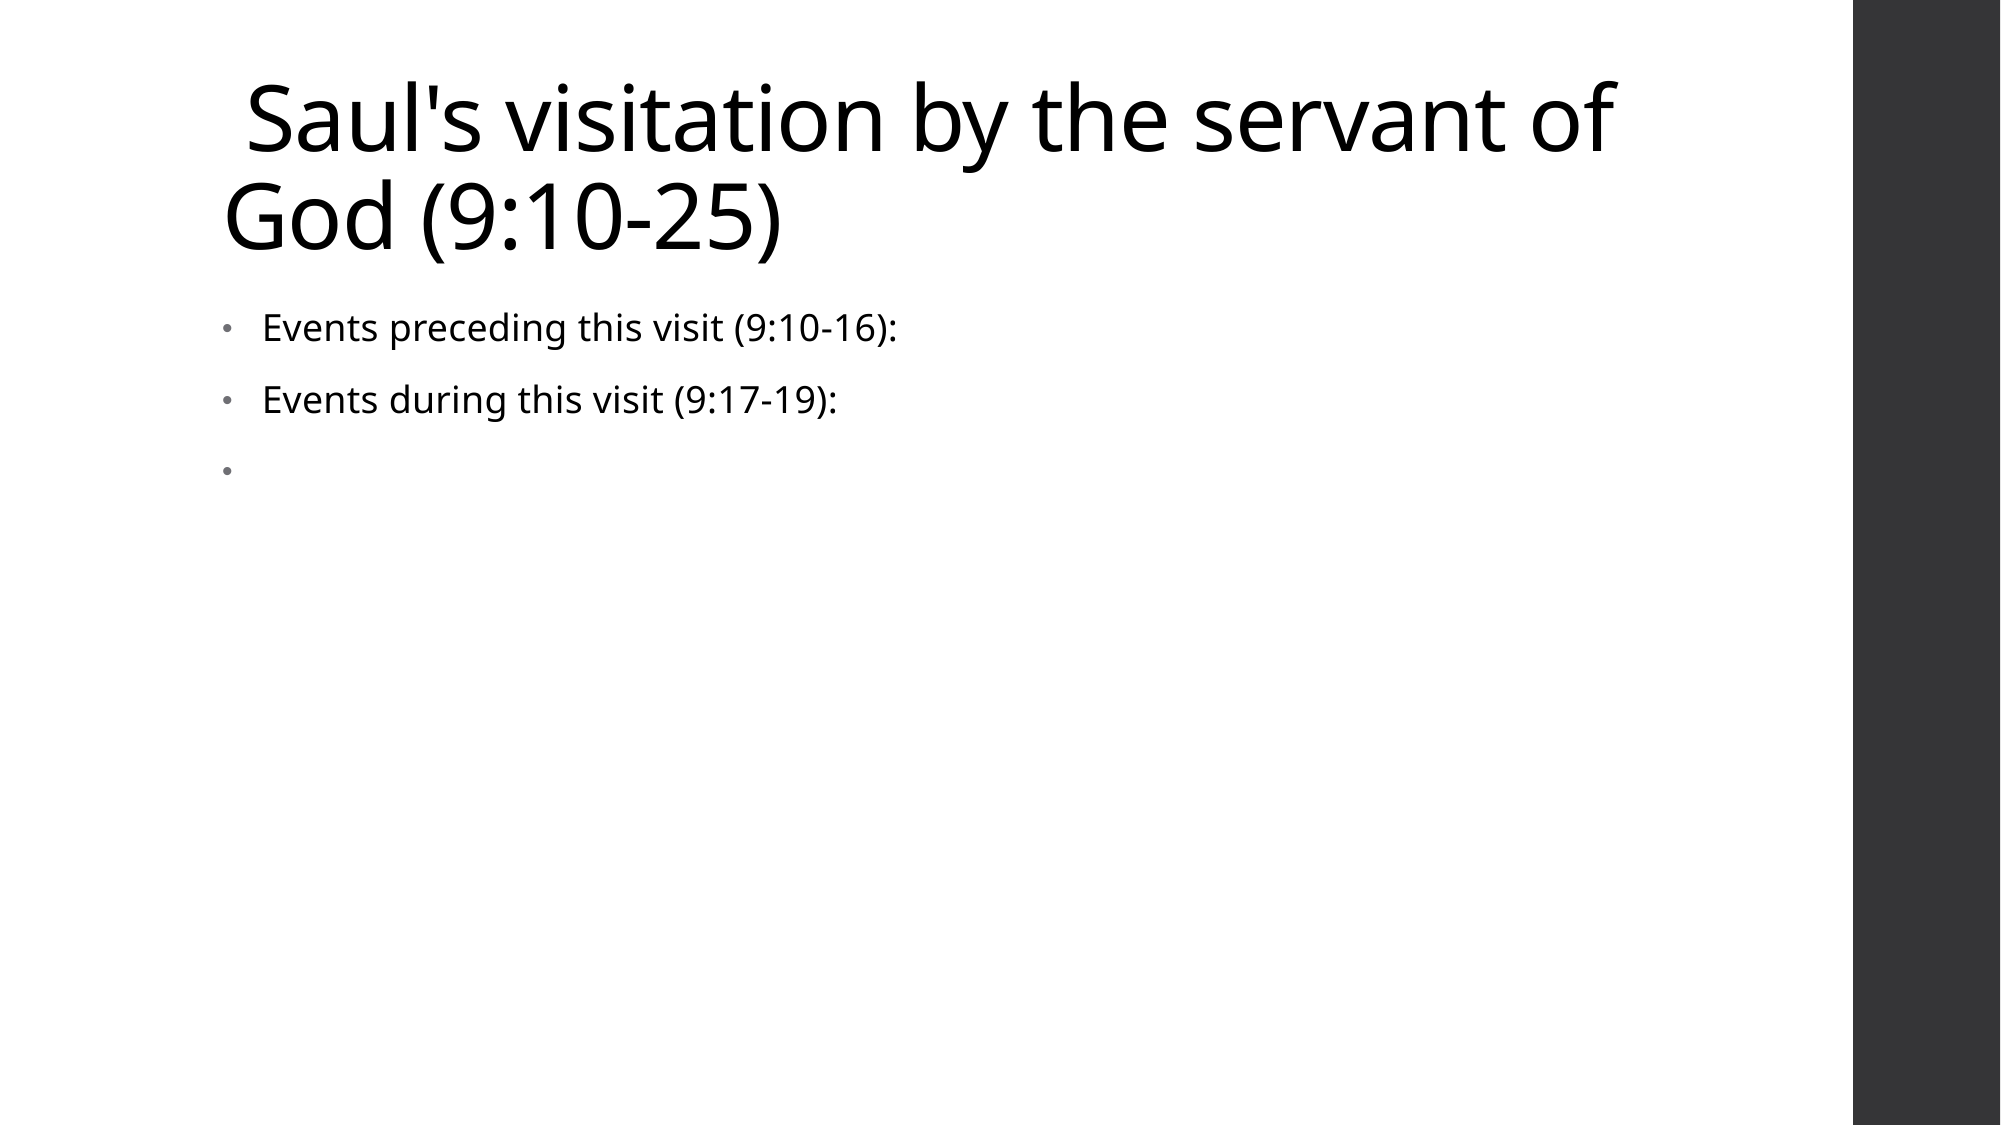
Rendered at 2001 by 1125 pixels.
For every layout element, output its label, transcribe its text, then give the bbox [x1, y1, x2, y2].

title Saul's visitation by the servant of God (9:10-25) [206, 60, 1797, 278]
list Events preceding this visit (9:10-16): Events during this visit (9:17-19): [206, 299, 1617, 1014]
